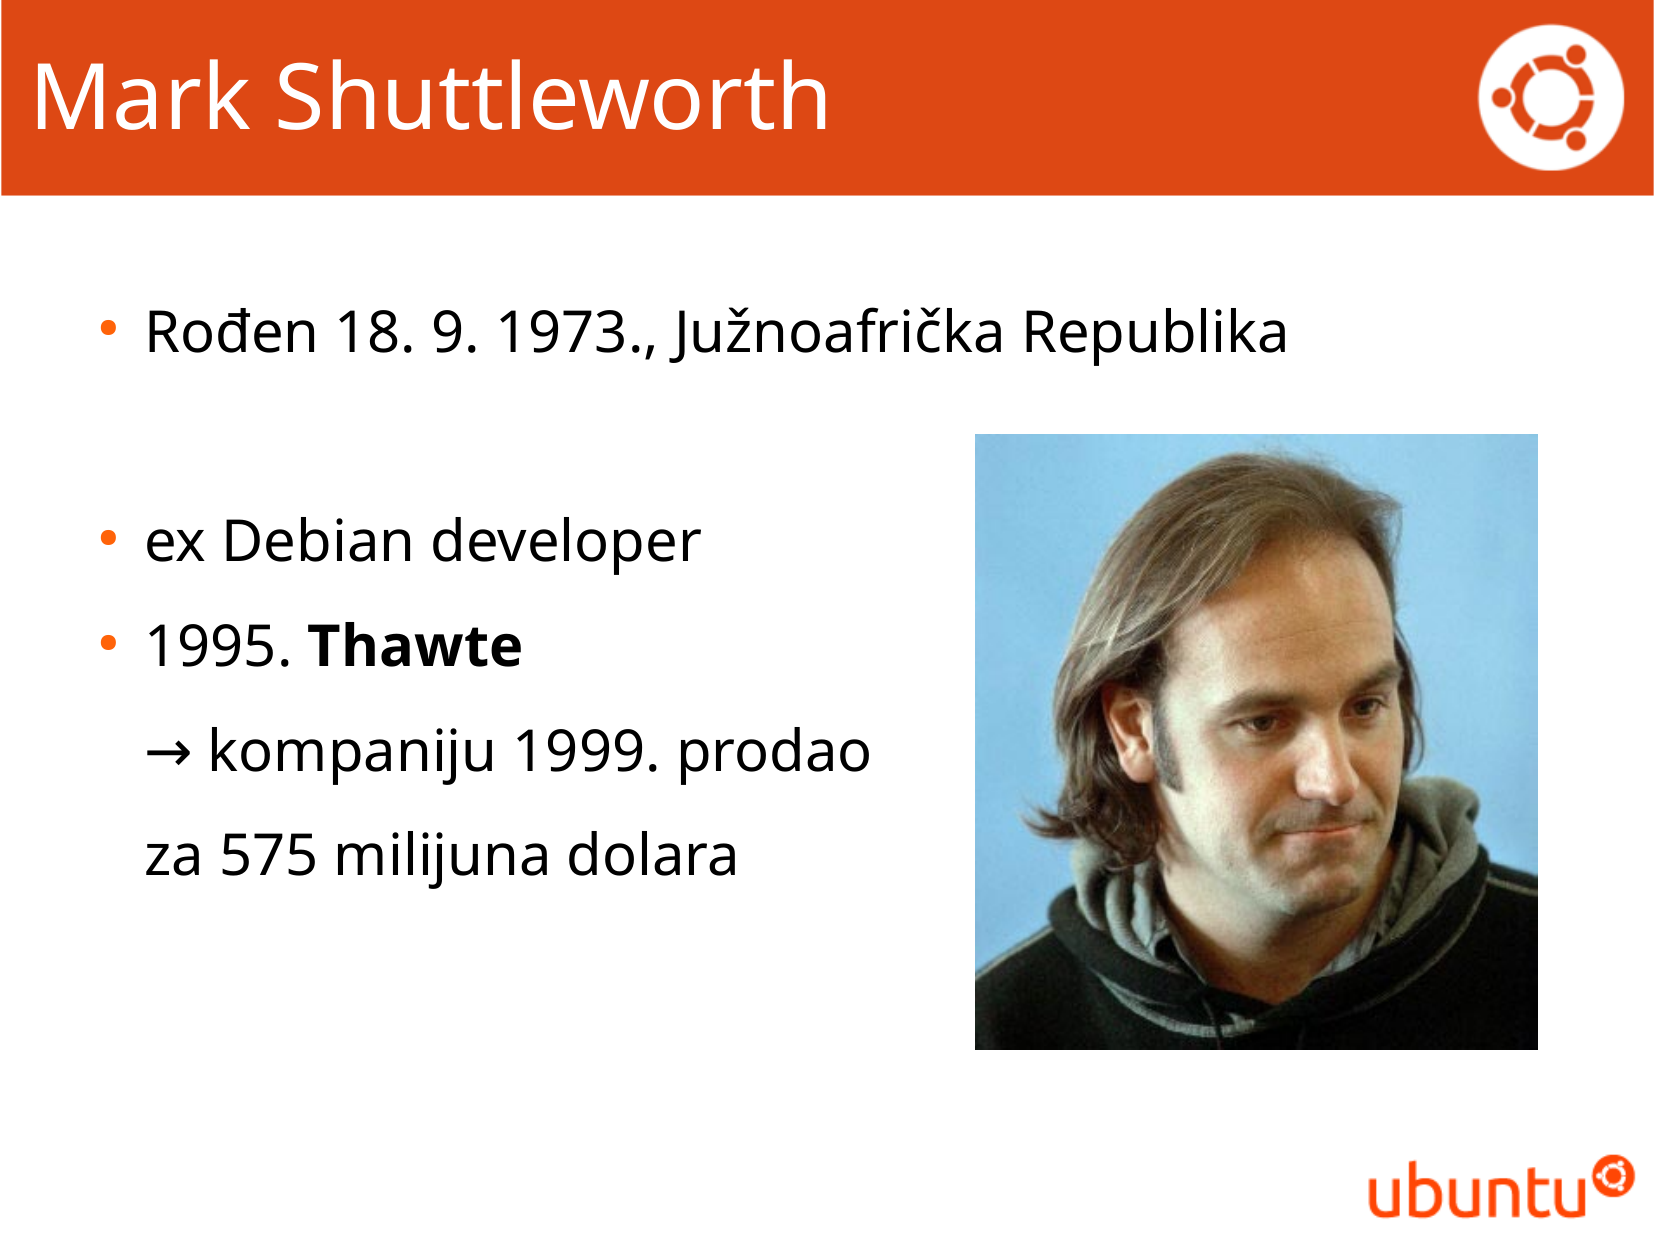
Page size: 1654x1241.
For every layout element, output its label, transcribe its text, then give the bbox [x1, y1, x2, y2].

title Mark Shuttleworth [29, 0, 1459, 198]
list Rođen 18. 9. 1973., Južnoafrička Republika ex Debian developer 1995. Thawte → kompaniju 1999. prodao za 575 milijuna dolara [82, 290, 1571, 901]
picture [0, 0, 1654, 1241]
